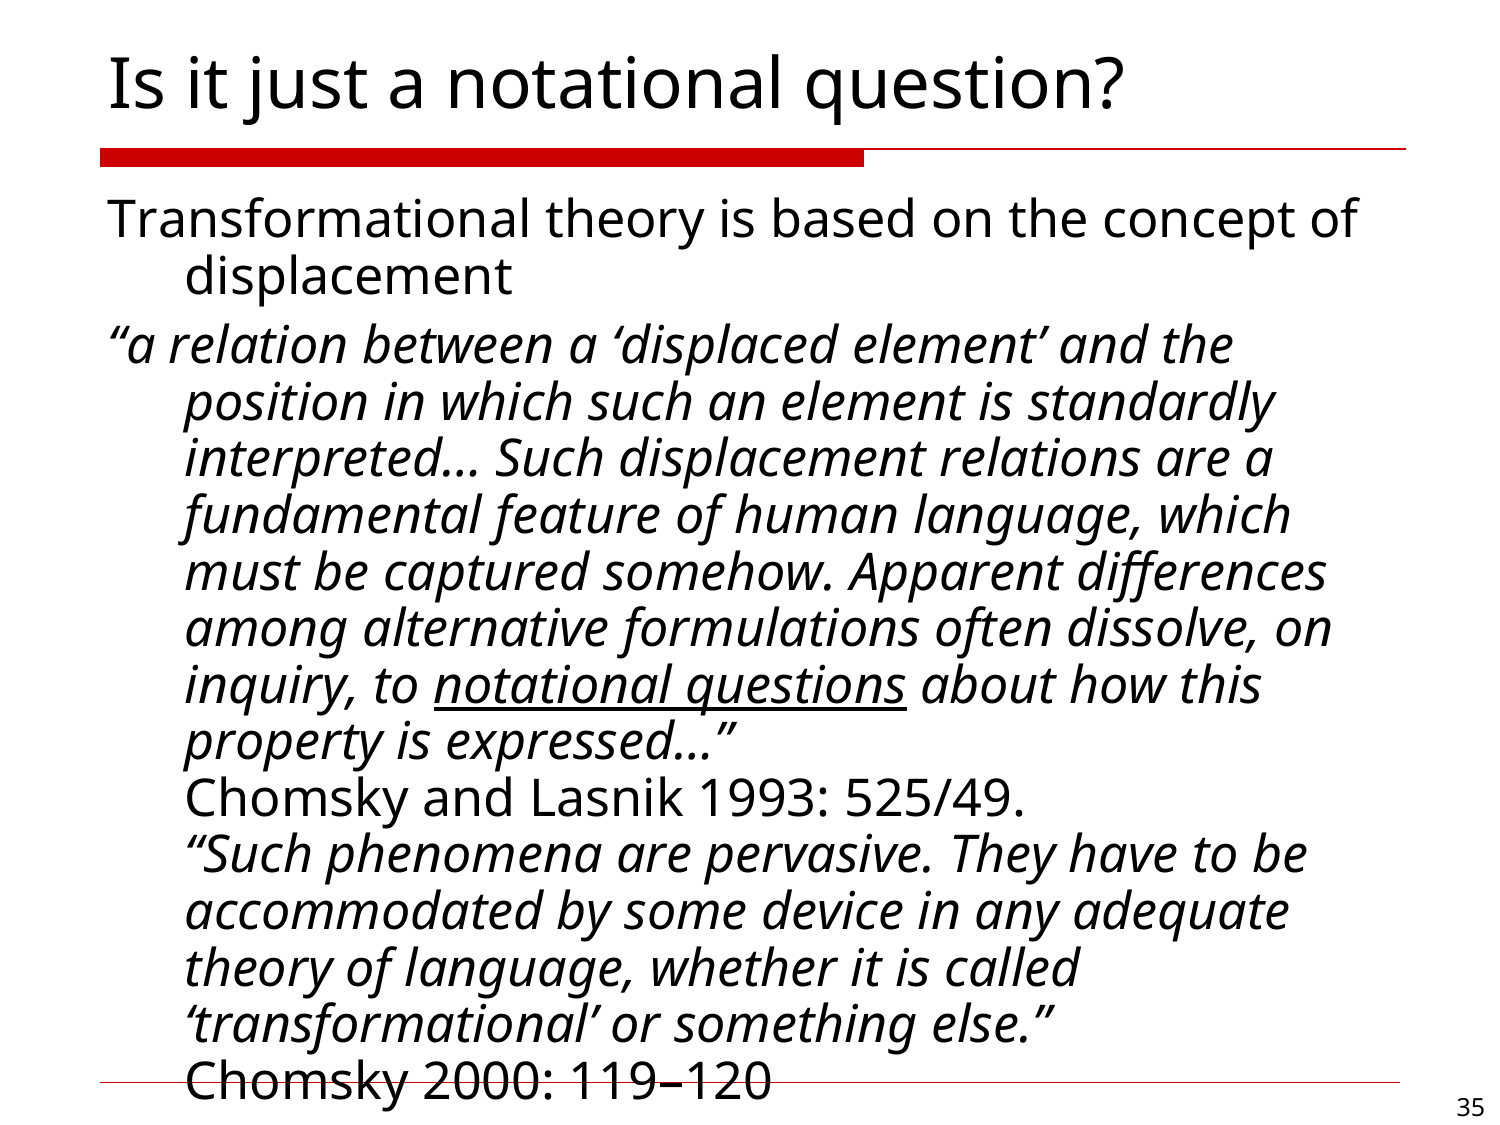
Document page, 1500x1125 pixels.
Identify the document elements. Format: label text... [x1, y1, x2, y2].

list Transformational theory is based on the concept of displacement “a relation between a ‘displaced element’ and the position in which such an element is standardly interpreted… Such displacement relations are a fundamental feature of human language, which must be captured somehow. Apparent differences among alternative formulations often dissolve, on inquiry, to notational questions about how this property is expressed…” Chomsky and Lasnik 1993: 525/49. “Such phenomena are pervasive. They have to be accommodated by some device in any adequate theory of language, whether it is called ‘transformational’ or something else.” Chomsky 2000: 119–120 [92, 184, 1406, 1063]
title Is it just a notational question? [94, 36, 1407, 138]
